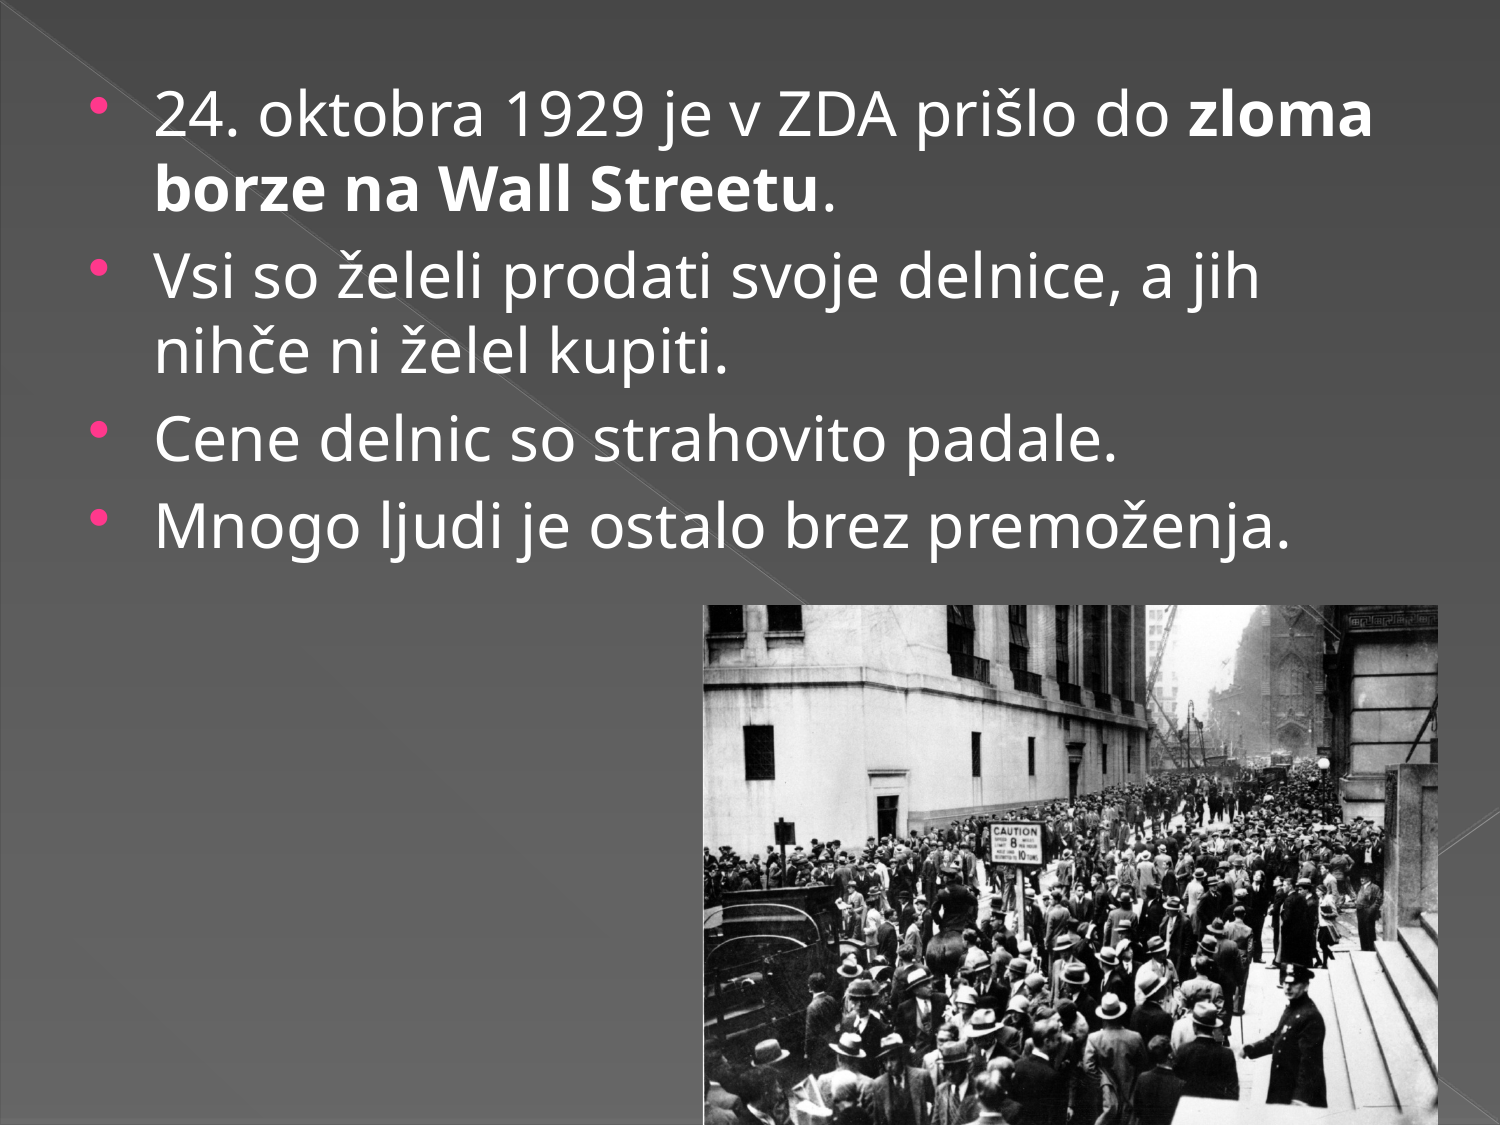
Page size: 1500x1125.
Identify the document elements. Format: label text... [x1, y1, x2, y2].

list 24. oktobra 1929 je v ZDA prišlo do zloma borze na Wall Streetu. Vsi so želeli prodati svoje delnice, a jih nihče ni želel kupiti. Cene delnic so strahovito padale. Mnogo ljudi je ostalo brez premoženja. [64, 66, 1425, 1059]
picture [702, 605, 1438, 1125]
